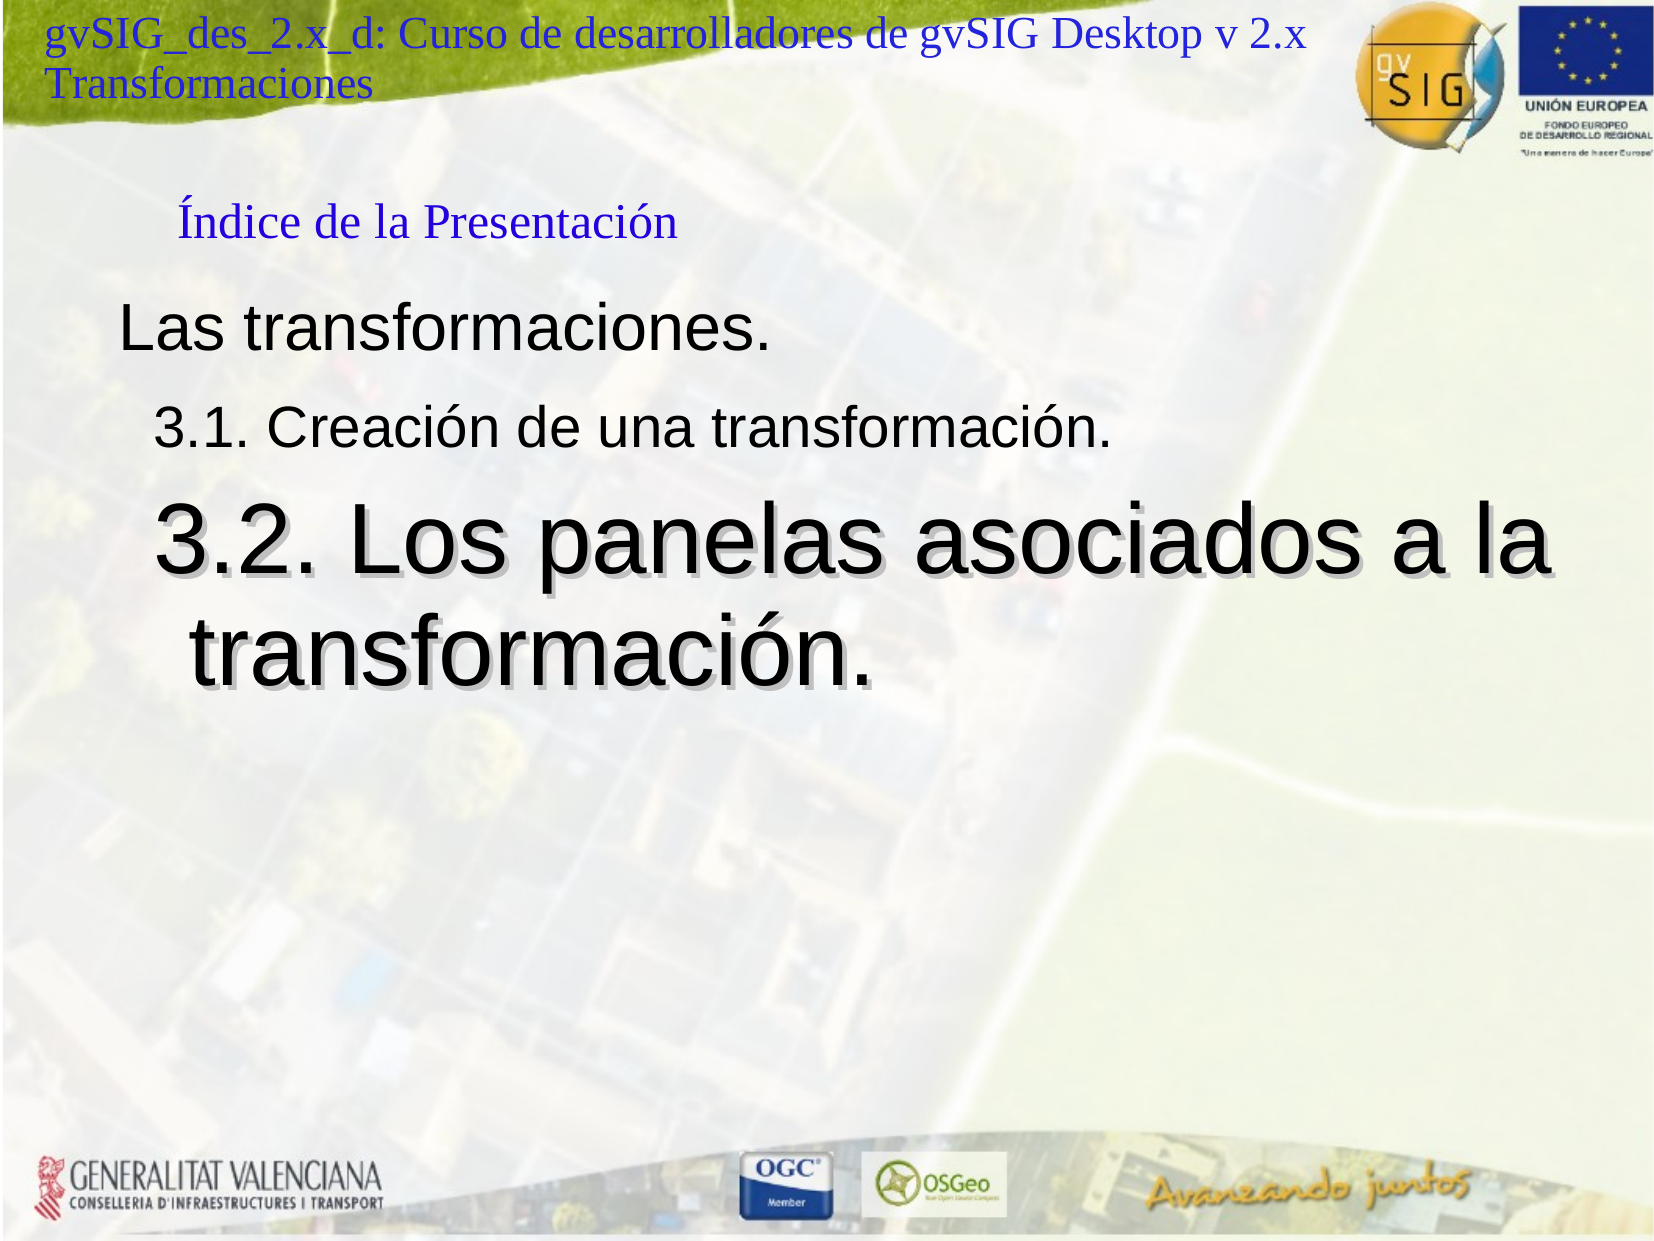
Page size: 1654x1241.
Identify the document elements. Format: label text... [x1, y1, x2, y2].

picture [2, 0, 1654, 1241]
title Índice de la Presentación [177, 95, 1329, 290]
list Las transformaciones. 3.1. Creación de una transformación. 3.2. Los panelas asociados a la transformación. [82, 290, 1571, 932]
